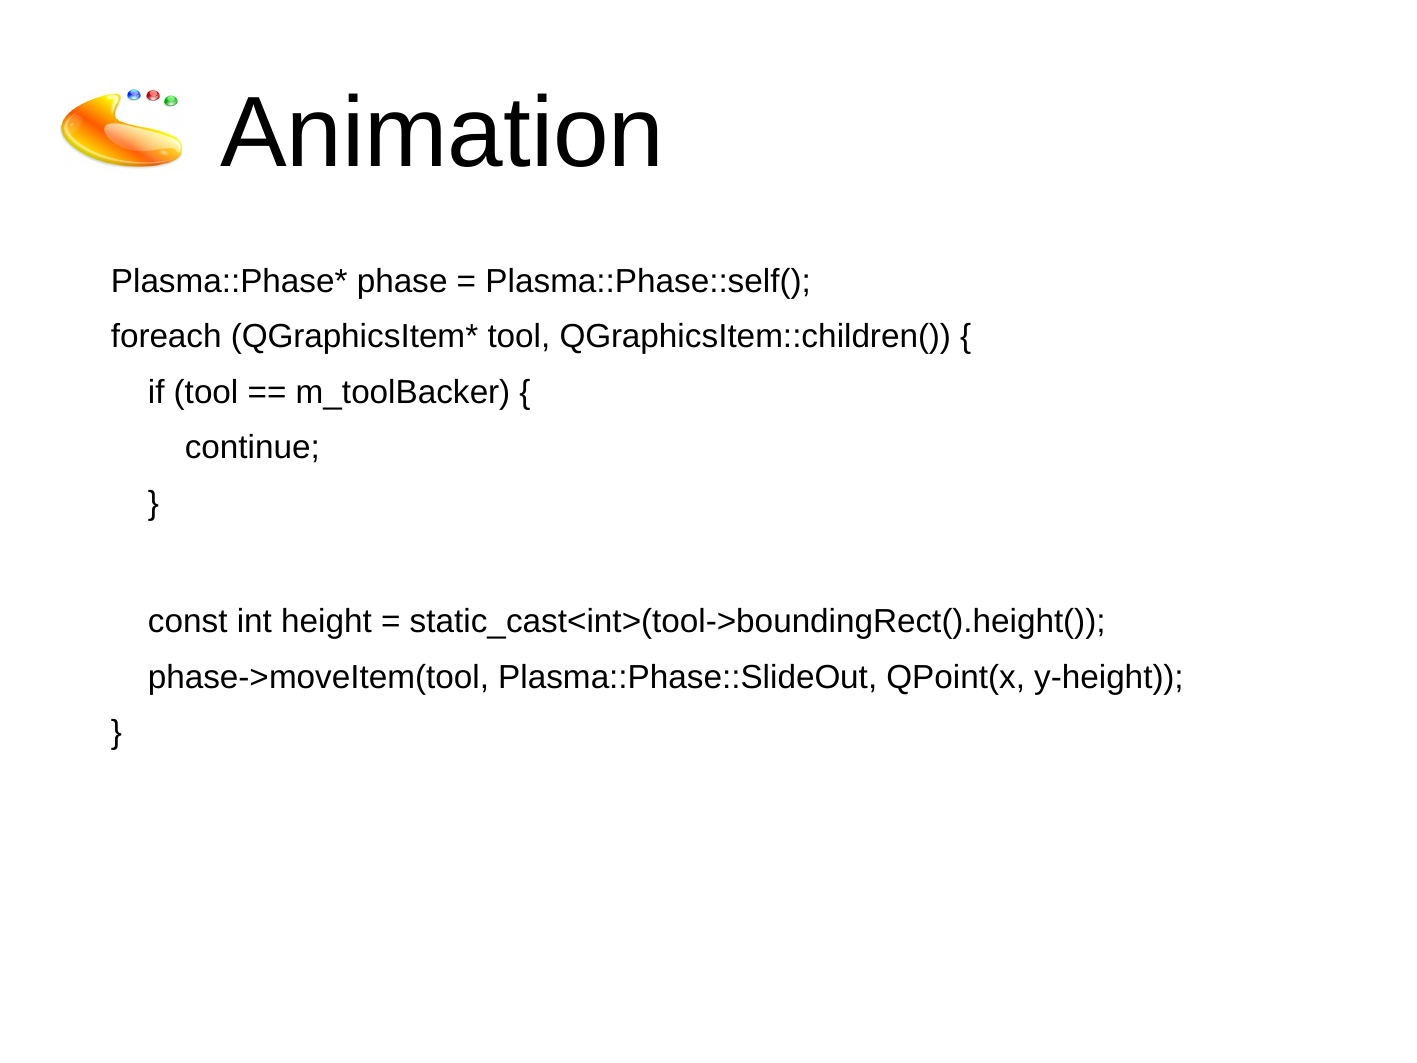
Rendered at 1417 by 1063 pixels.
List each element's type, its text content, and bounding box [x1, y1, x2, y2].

picture [60, 89, 183, 170]
text_box Plasma::Phase* phase = Plasma::Phase::self(); foreach (QGraphicsItem* tool, QGraphicsItem::children()) { if (tool == m_toolBacker) { continue; } const int height = static_cast<int>(tool->boundingRect().height()); phase->moveItem(tool, Plasma::Phase::SlideOut, QPoint(x, y-height)); } [59, 236, 1417, 1063]
text_box Animation [205, 68, 1358, 188]
